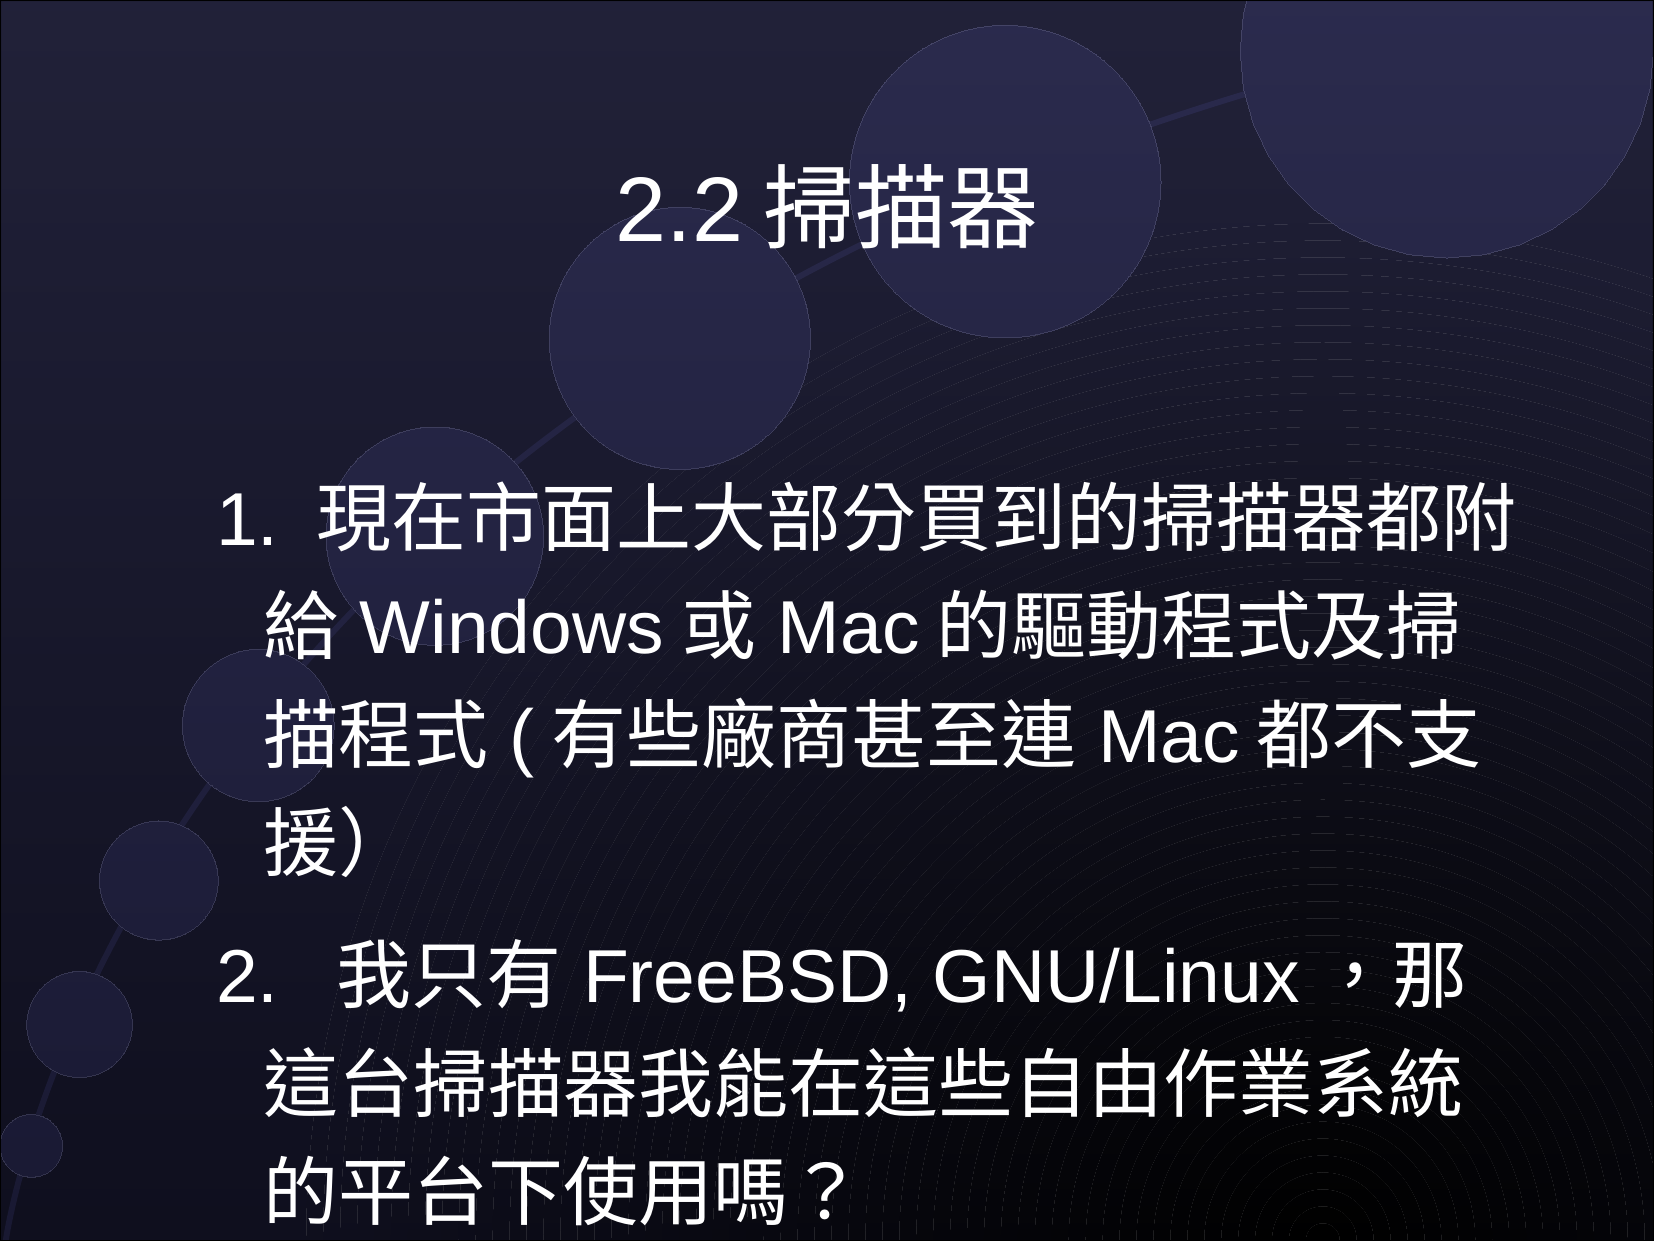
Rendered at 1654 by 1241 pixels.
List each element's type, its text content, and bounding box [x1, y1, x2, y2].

list 1. 現在市面上大部分買到的掃描器都附給Windows或Mac的驅動程式及掃描程式(有些廠商甚至連Mac都不支援） 2. 我只有FreeBSD, GNU/Linux，那這台掃描器我能在這些自由作業系統的平台下使用嗎？ [121, 344, 1534, 1127]
title 2.2掃描器 [121, 102, 1534, 311]
